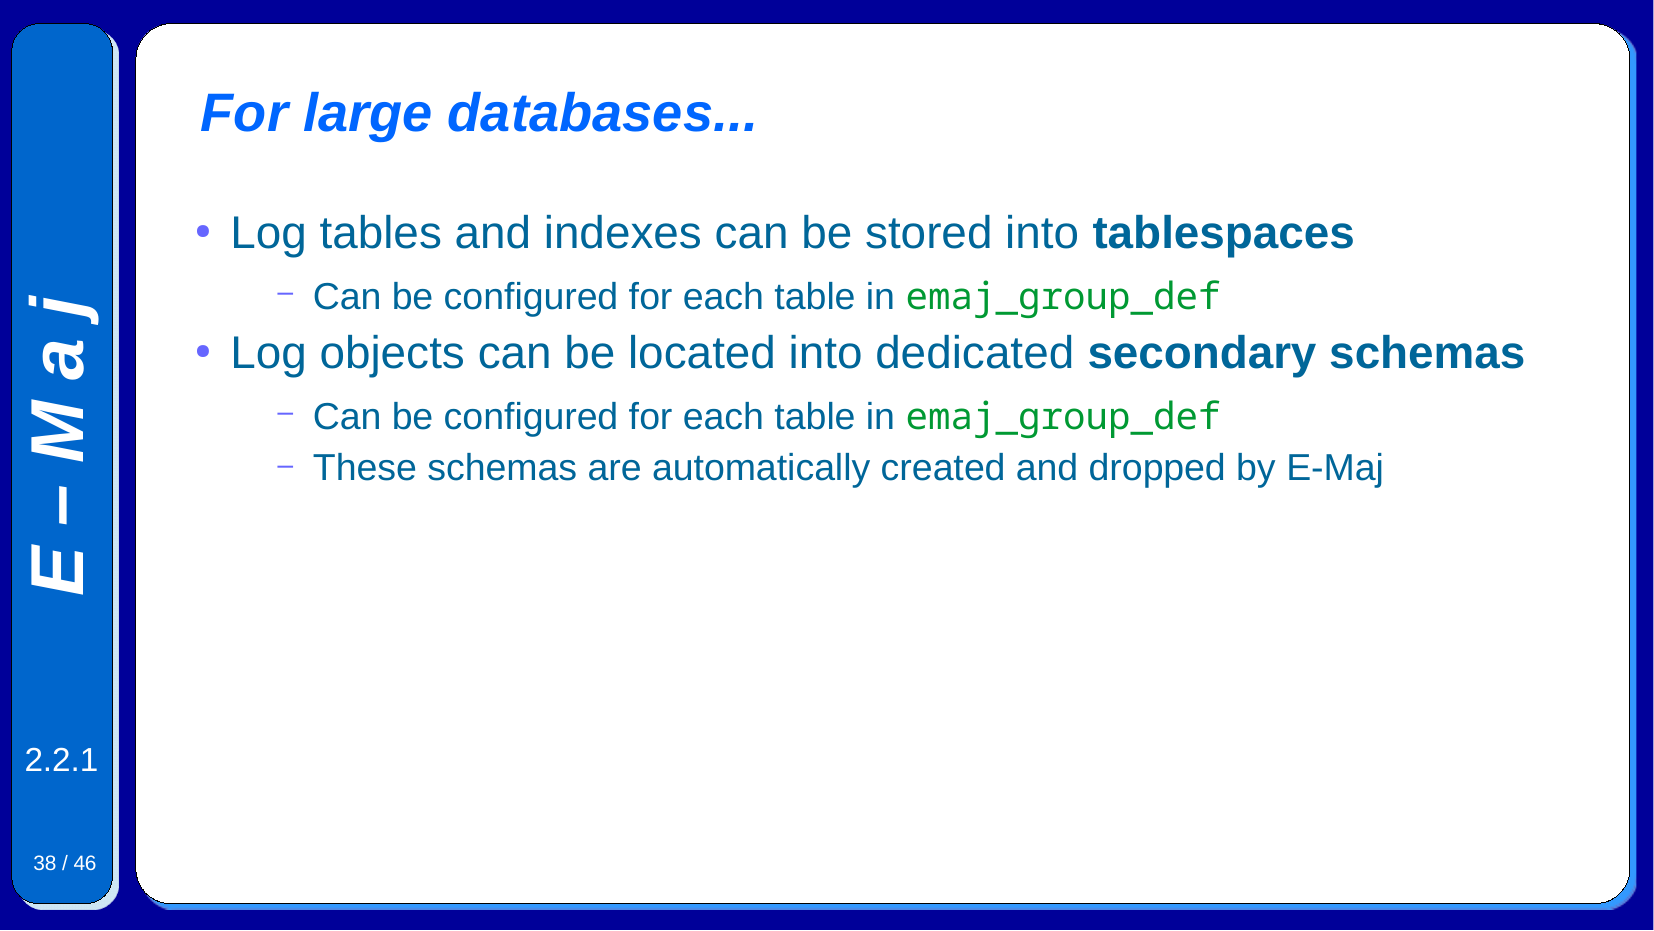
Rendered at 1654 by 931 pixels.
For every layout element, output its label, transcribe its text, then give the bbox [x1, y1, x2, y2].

list Log tables and indexes can be stored into tablespaces Can be configured for each table in emaj_group_def Log objects can be located into dedicated secondary schemas Can be configured for each table in emaj_group_def These schemas are automatically created and dropped by E-Maj [177, 206, 1587, 827]
title For large databases... [200, 34, 1575, 191]
